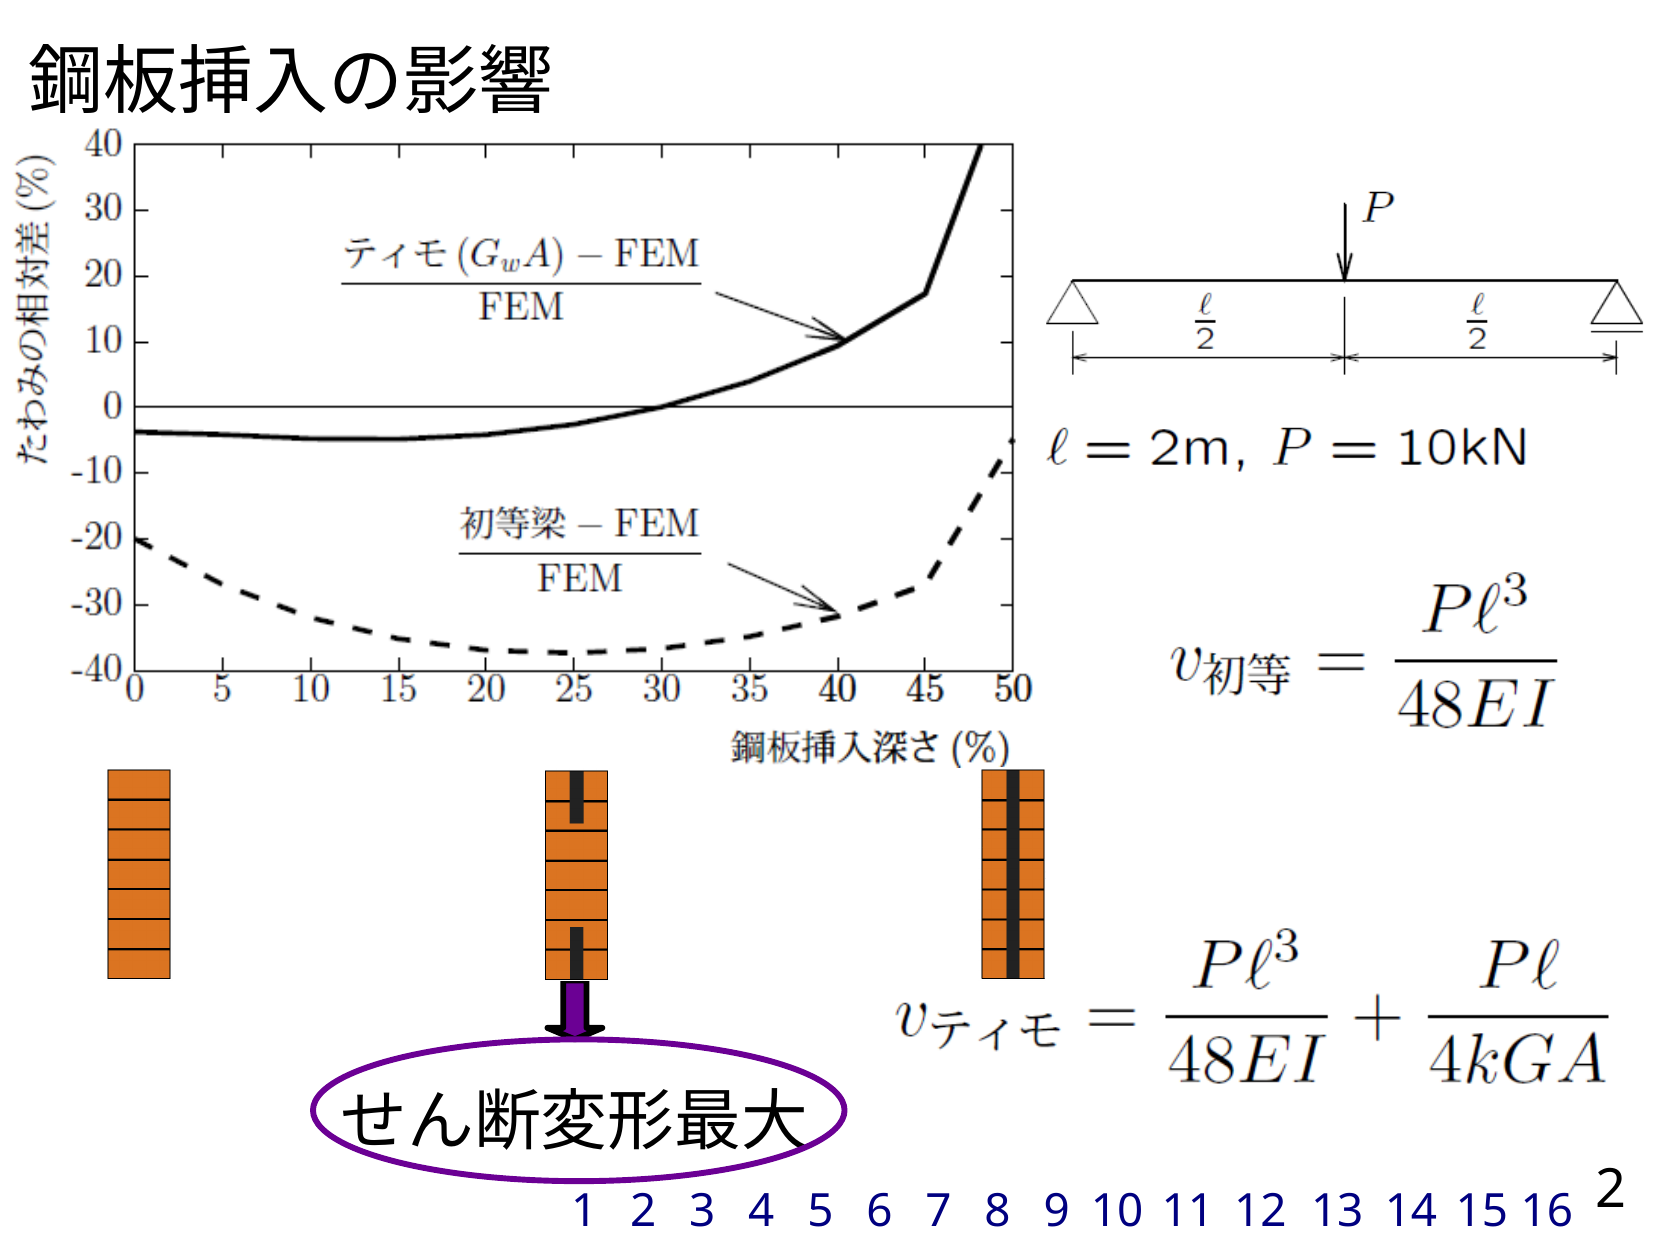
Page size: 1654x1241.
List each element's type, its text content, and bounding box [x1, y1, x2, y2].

text_box 9 [1040, 1175, 1087, 1238]
text_box 15 [1452, 1175, 1515, 1238]
text_box 5 [804, 1175, 863, 1238]
text_box 10 [1087, 1175, 1158, 1238]
text_box 7 [922, 1175, 981, 1238]
picture [11, 118, 1654, 1102]
text_box せん断変形最大 [800, 1144, 821, 1154]
text_box 8 [981, 1175, 1040, 1238]
text_box せん断変形最大 [796, 1065, 821, 1077]
text_box せん断変形最大 [337, 1065, 821, 1154]
text_box 1 [568, 1175, 628, 1238]
text_box 鋼板挿入の影響 [26, 18, 562, 118]
text_box せん断変形最大 [337, 1144, 358, 1154]
text_box [547, 981, 603, 1036]
text_box せん断変形最大 [337, 1065, 362, 1076]
text_box 6 [863, 1175, 922, 1238]
text_box 14 [1381, 1175, 1444, 1238]
text_box 16 [1517, 1175, 1580, 1238]
text_box 11 [1158, 1175, 1231, 1238]
text_box 12 [1231, 1175, 1294, 1238]
text_box 2 [1592, 1147, 1652, 1221]
picture [1166, 568, 1565, 739]
text_box 4 [745, 1175, 804, 1238]
text_box 2 [628, 1175, 686, 1238]
text_box 3 [686, 1175, 745, 1238]
text_box 13 [1308, 1175, 1371, 1238]
